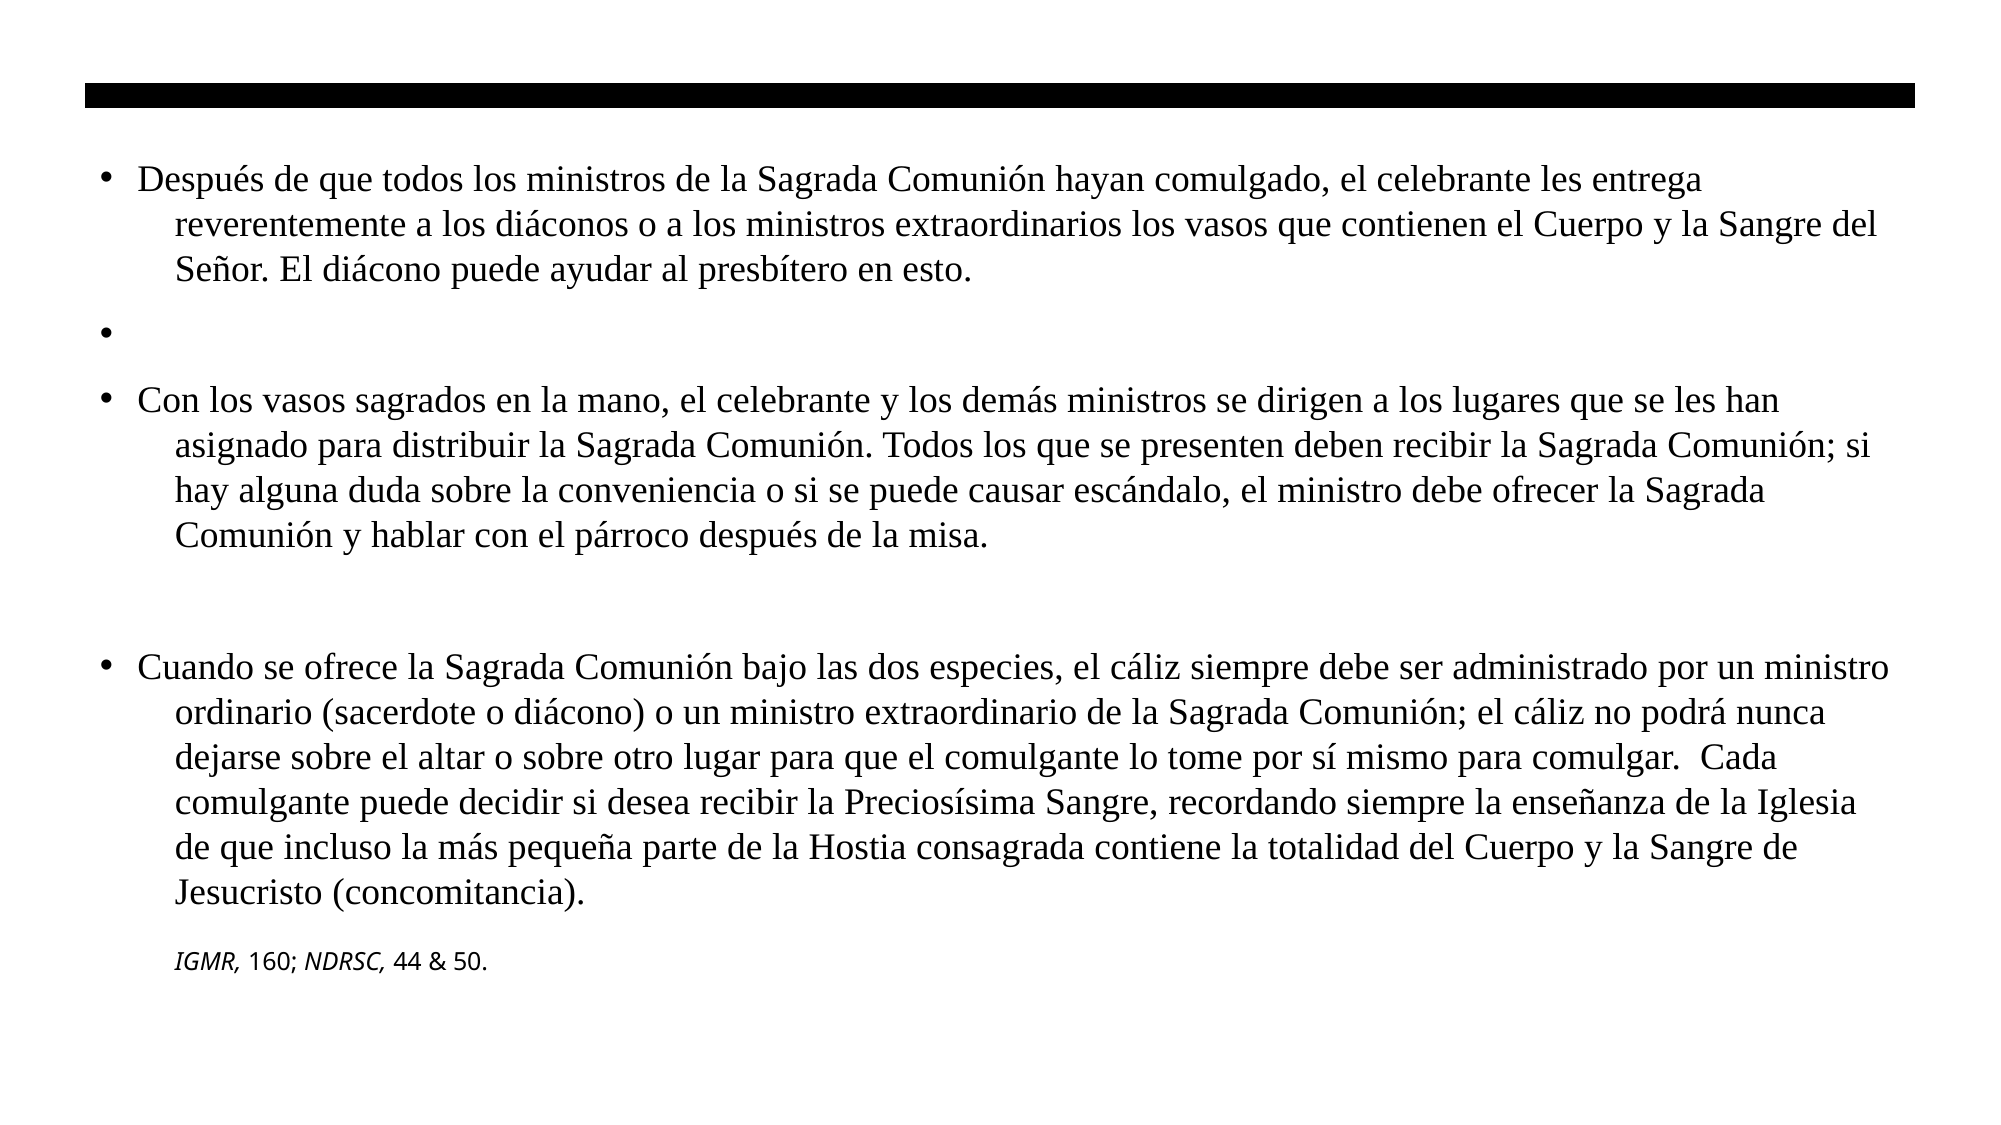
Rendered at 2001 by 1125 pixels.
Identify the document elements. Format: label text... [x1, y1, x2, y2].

list Después de que todos los ministros de la Sagrada Comunión hayan comulgado, el celebrante les entrega reverentemente a los diáconos o a los ministros extraordinarios los vasos que contienen el Cuerpo y la Sangre del Señor. El diácono puede ayudar al presbítero en esto. Con los vasos sagrados en la mano, el celebrante y los demás ministros se dirigen a los lugares que se les han asignado para distribuir la Sagrada Comunión. Todos los que se presenten deben recibir la Sagrada Comunión; si hay alguna duda sobre la conveniencia o si se puede causar escándalo, el ministro debe ofrecer la Sagrada Comunión y hablar con el párroco después de la misa. Cuando se ofrece la Sagrada Comunión bajo las dos especies, el cáliz siempre debe ser administrado por un ministro ordinario (sacerdote o diácono) o un ministro extraordinario de la Sagrada Comunión; el cáliz no podrá nunca dejarse sobre el altar o sobre otro lugar para que el comulgante lo tome por sí mismo para comulgar. Cada comulgante puede decidir si desea recibir la Preciosísima Sangre, recordando siempre la enseñanza de la Iglesia de que incluso la más pequeña parte de la Hostia consagrada contiene la totalidad del Cuerpo y la Sangre de Jesucristo (concomitancia). IGMR, 160; NDRSC, 44 & 50. [84, 146, 1915, 1028]
